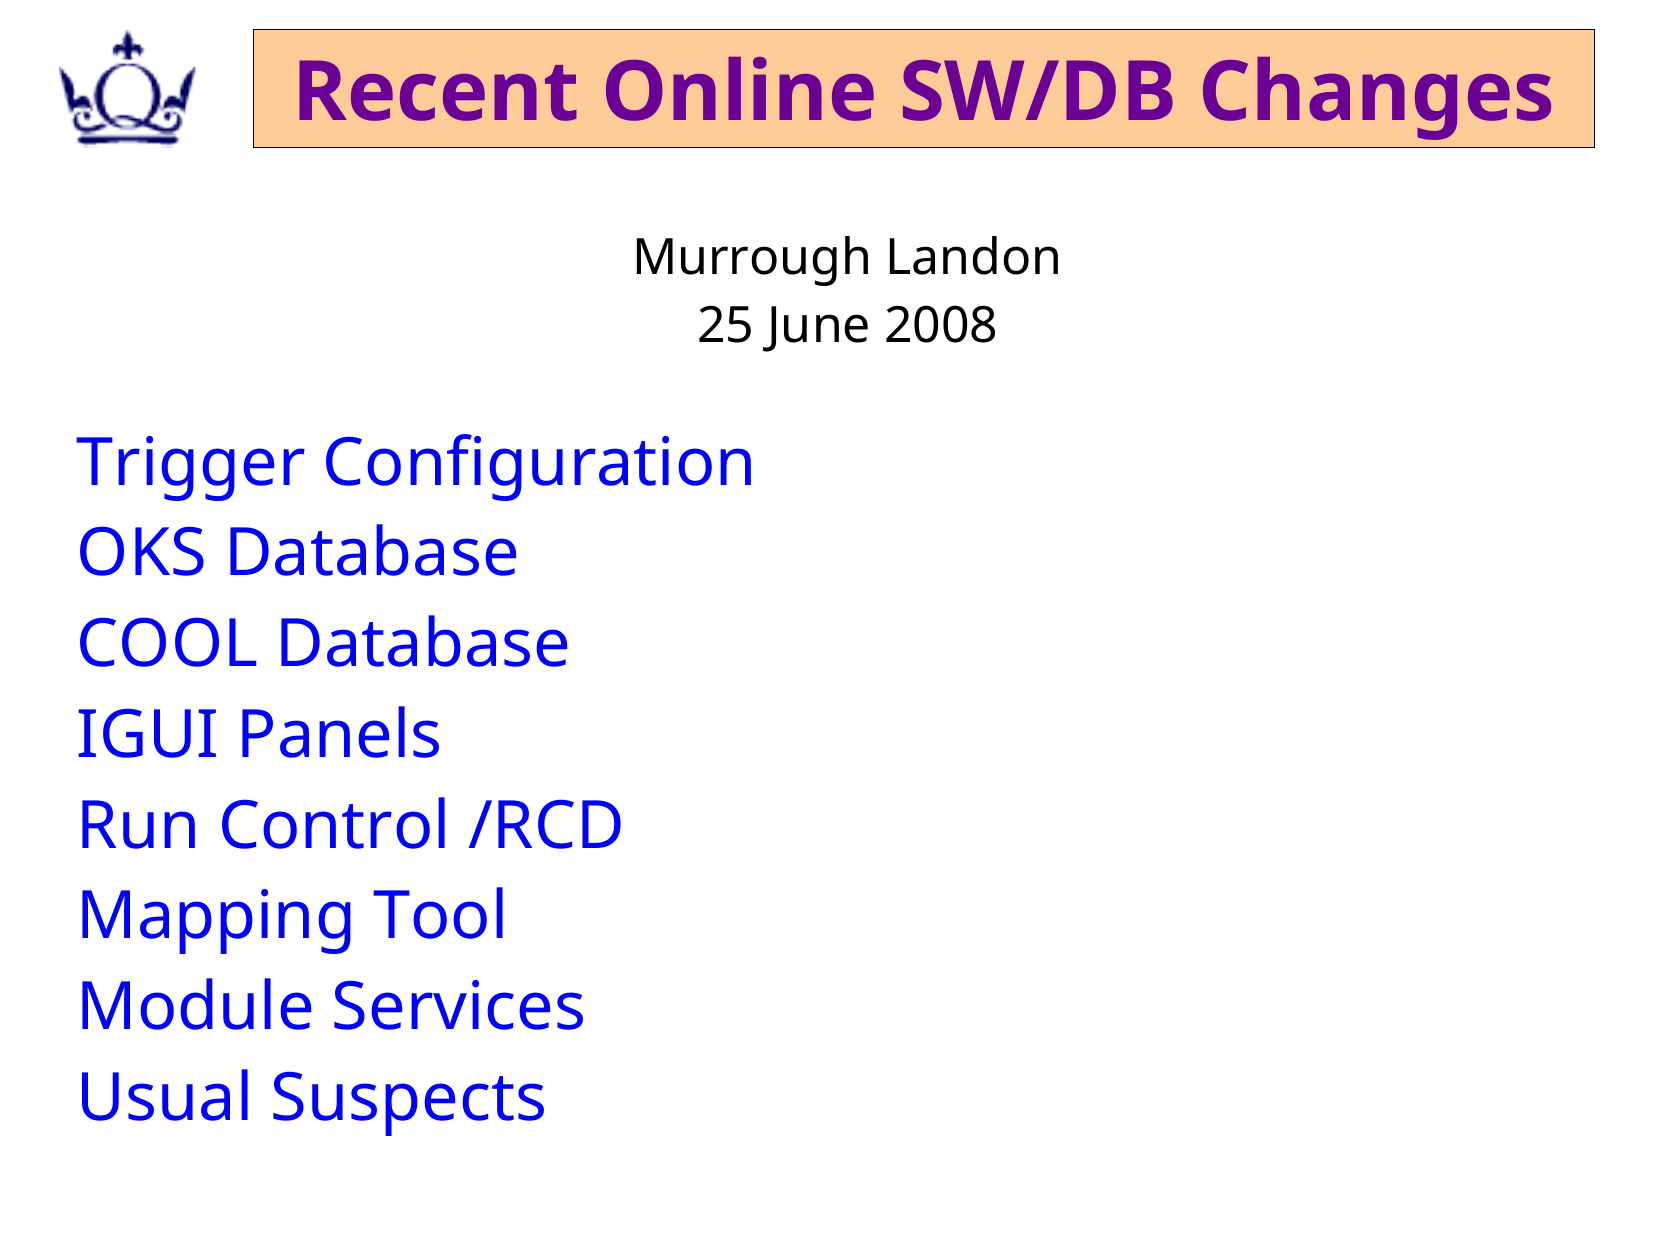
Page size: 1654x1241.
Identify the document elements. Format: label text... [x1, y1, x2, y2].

title Recent Online SW/DB Changes [253, 29, 1595, 148]
list Trigger Configuration OKS Database COOL Database IGUI Panels Run Control /RCD Mapping Tool Module Services Usual Suspects [59, 413, 1595, 1158]
picture [59, 29, 200, 148]
text_box Murrough Landon 25 June 2008 [476, 220, 1219, 360]
